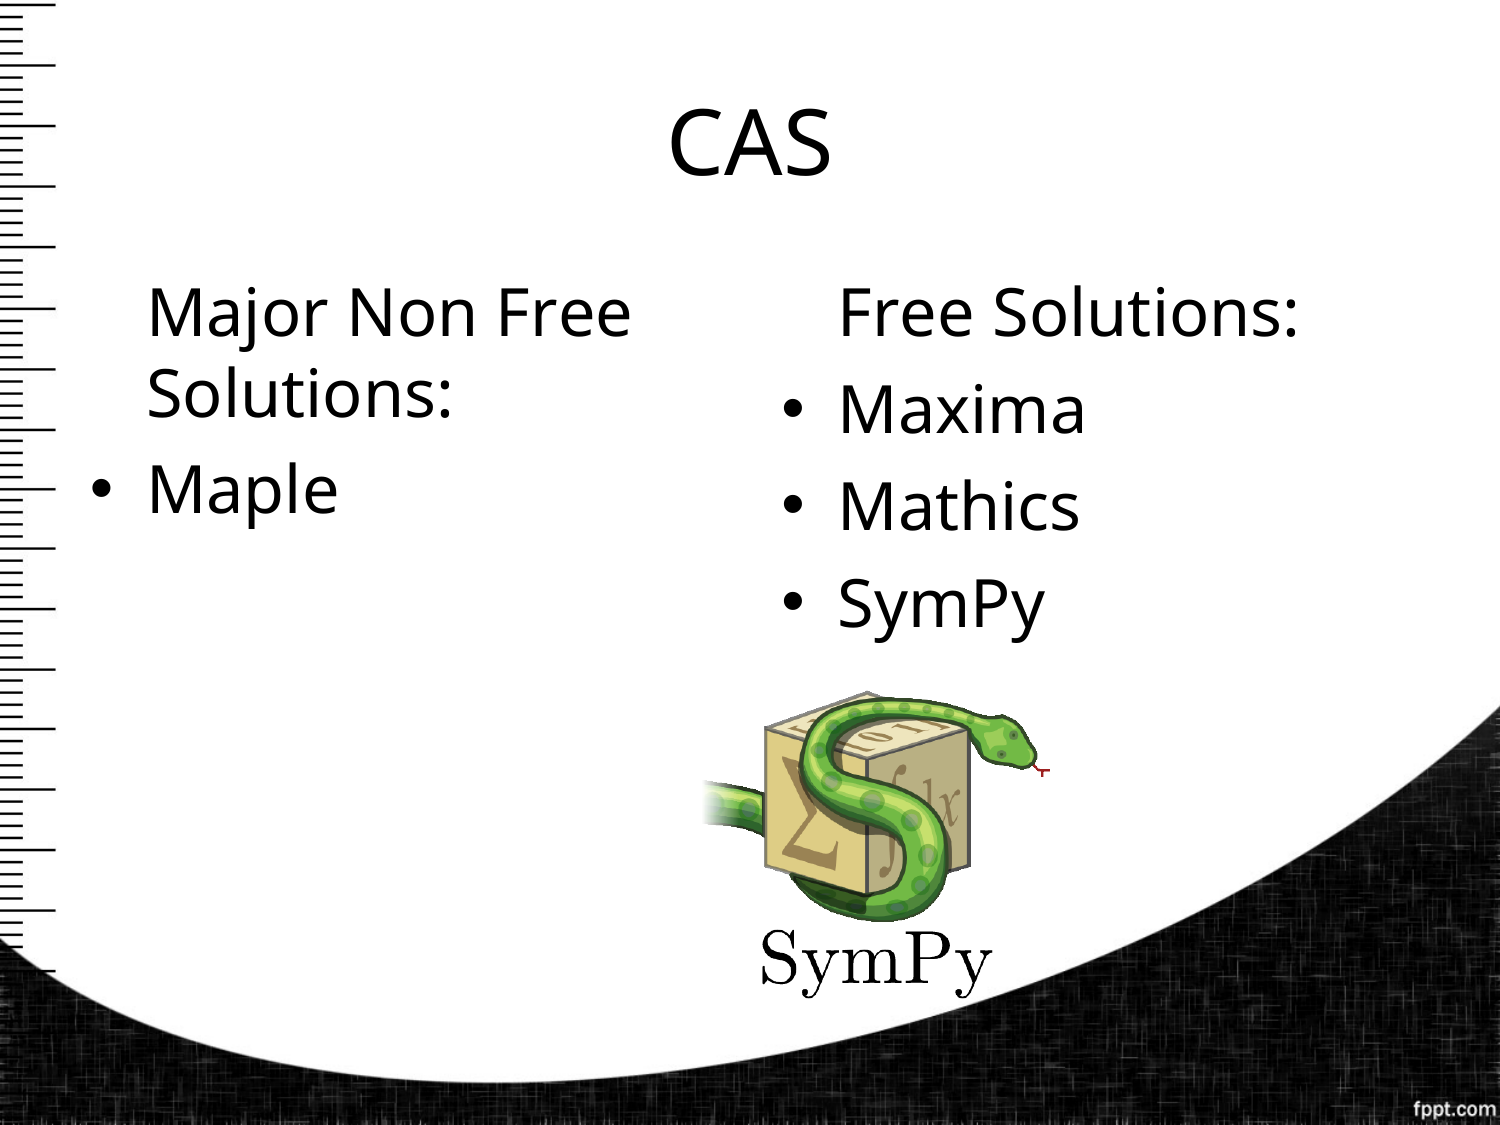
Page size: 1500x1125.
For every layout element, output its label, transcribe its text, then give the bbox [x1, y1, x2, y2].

list Major Non Free Solutions: Maple [75, 262, 734, 1006]
list Free Solutions: Maxima Mathics SymPy [766, 262, 1426, 1006]
title CAS [75, 45, 1426, 233]
picture [0, 0, 1500, 1125]
